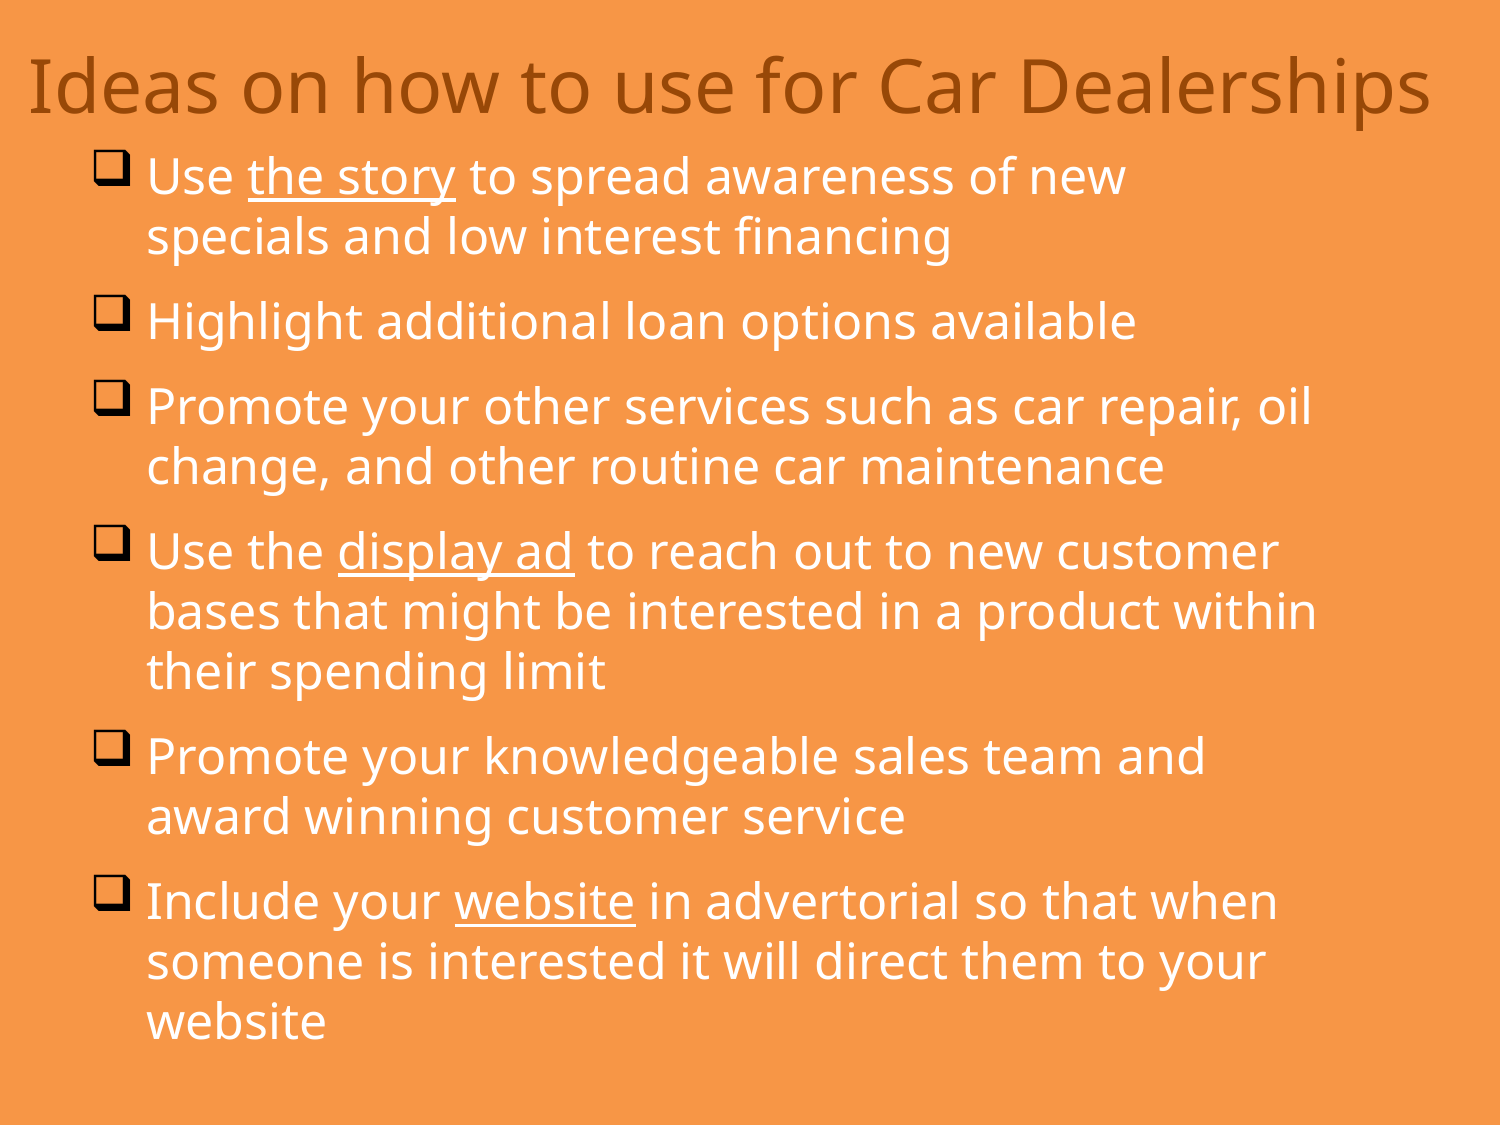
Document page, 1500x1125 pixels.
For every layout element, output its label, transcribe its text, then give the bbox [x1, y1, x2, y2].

text_box Use the story to spread awareness of new specials and low interest financing Highlight additional loan options available Promote your other services such as car repair, oil change, and other routine car maintenance Use the display ad to reach out to new customer bases that might be interested in a product within their spending limit Promote your knowledgeable sales team and award winning customer service Include your website in advertorial so that when someone is interested it will direct them to your website [74, 137, 1338, 1058]
title Ideas on how to use for Car Dealerships [0, 5, 1463, 161]
